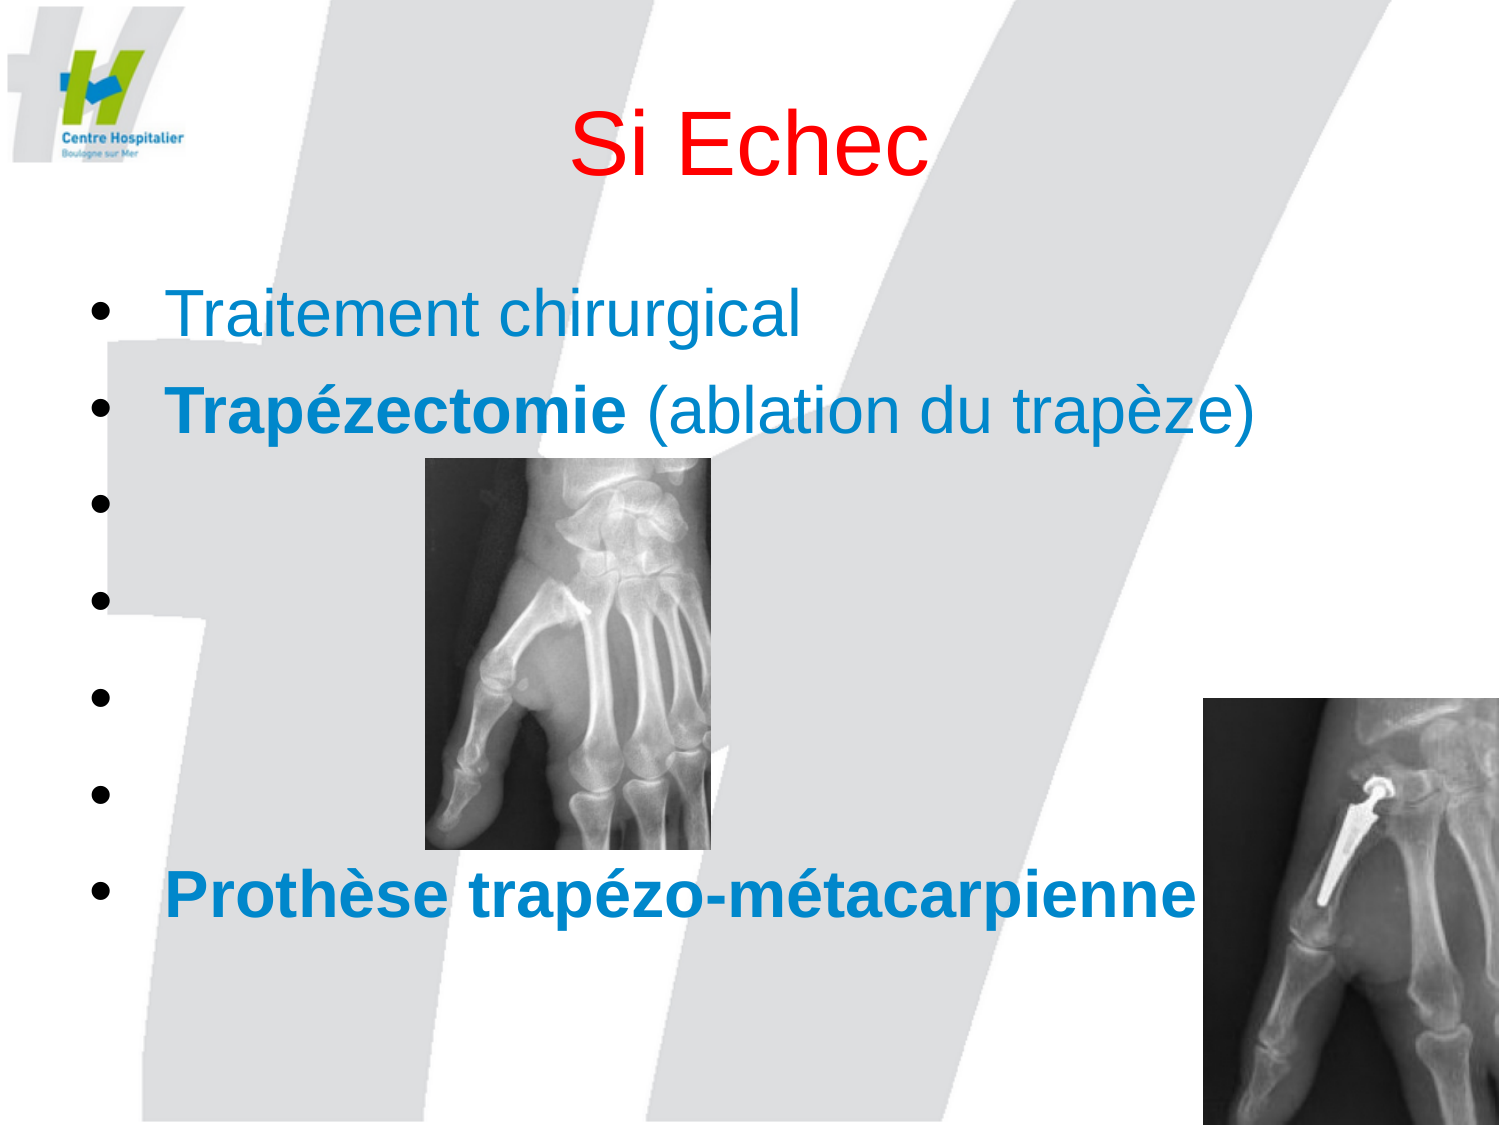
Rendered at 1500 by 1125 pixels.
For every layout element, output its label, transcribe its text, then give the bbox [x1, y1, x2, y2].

list Traitement chirurgical Trapézectomie (ablation du trapèze) Prothèse trapézo-métacarpienne [75, 262, 1425, 1005]
title Si Echec [75, 21, 1425, 257]
picture [425, 458, 711, 850]
picture [1203, 698, 1499, 1125]
